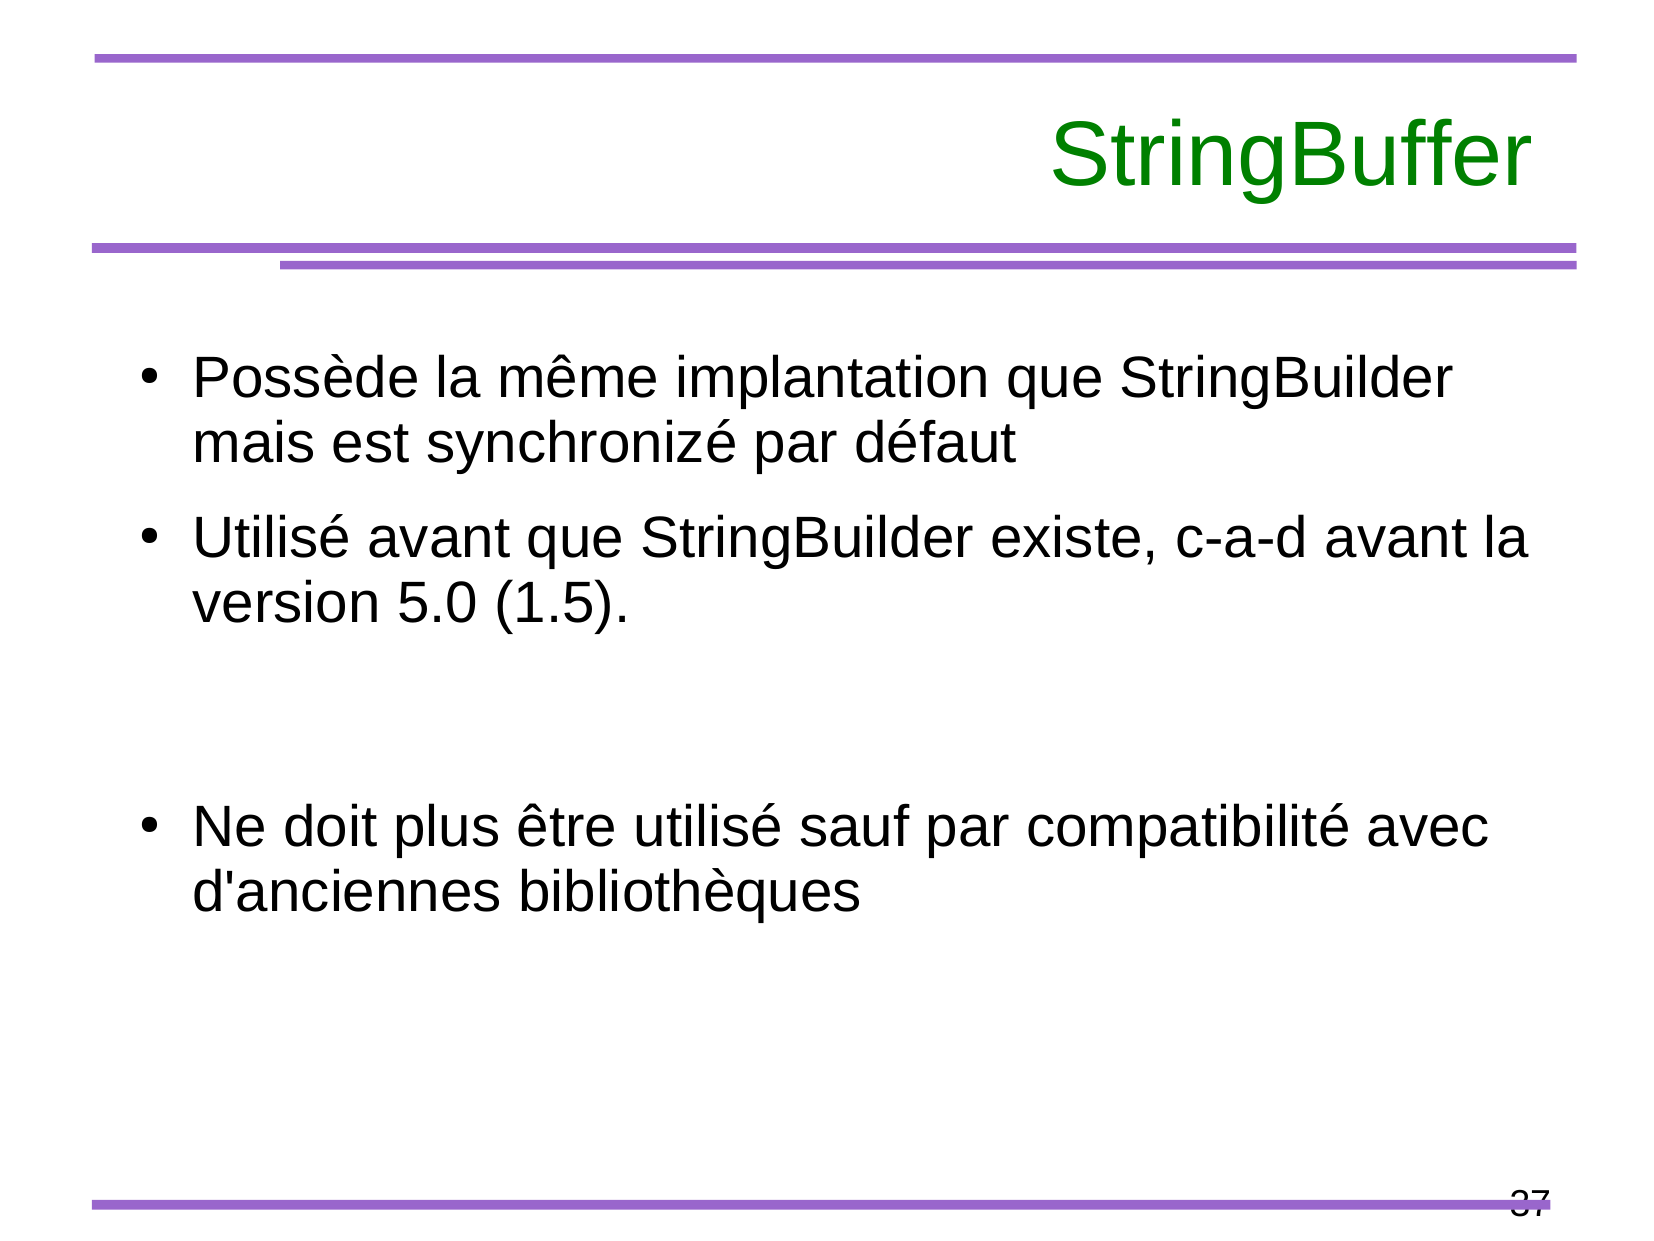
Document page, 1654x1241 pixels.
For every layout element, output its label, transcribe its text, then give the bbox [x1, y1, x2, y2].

list Possède la même implantation que StringBuilder mais est synchronizé par défaut Utilisé avant que StringBuilder existe, c-a-d avant la version 5.0 (1.5). Ne doit plus être utilisé sauf par compatibilité avec d'anciennes bibliothèques [121, 344, 1534, 1127]
title StringBuffer [121, 49, 1534, 257]
